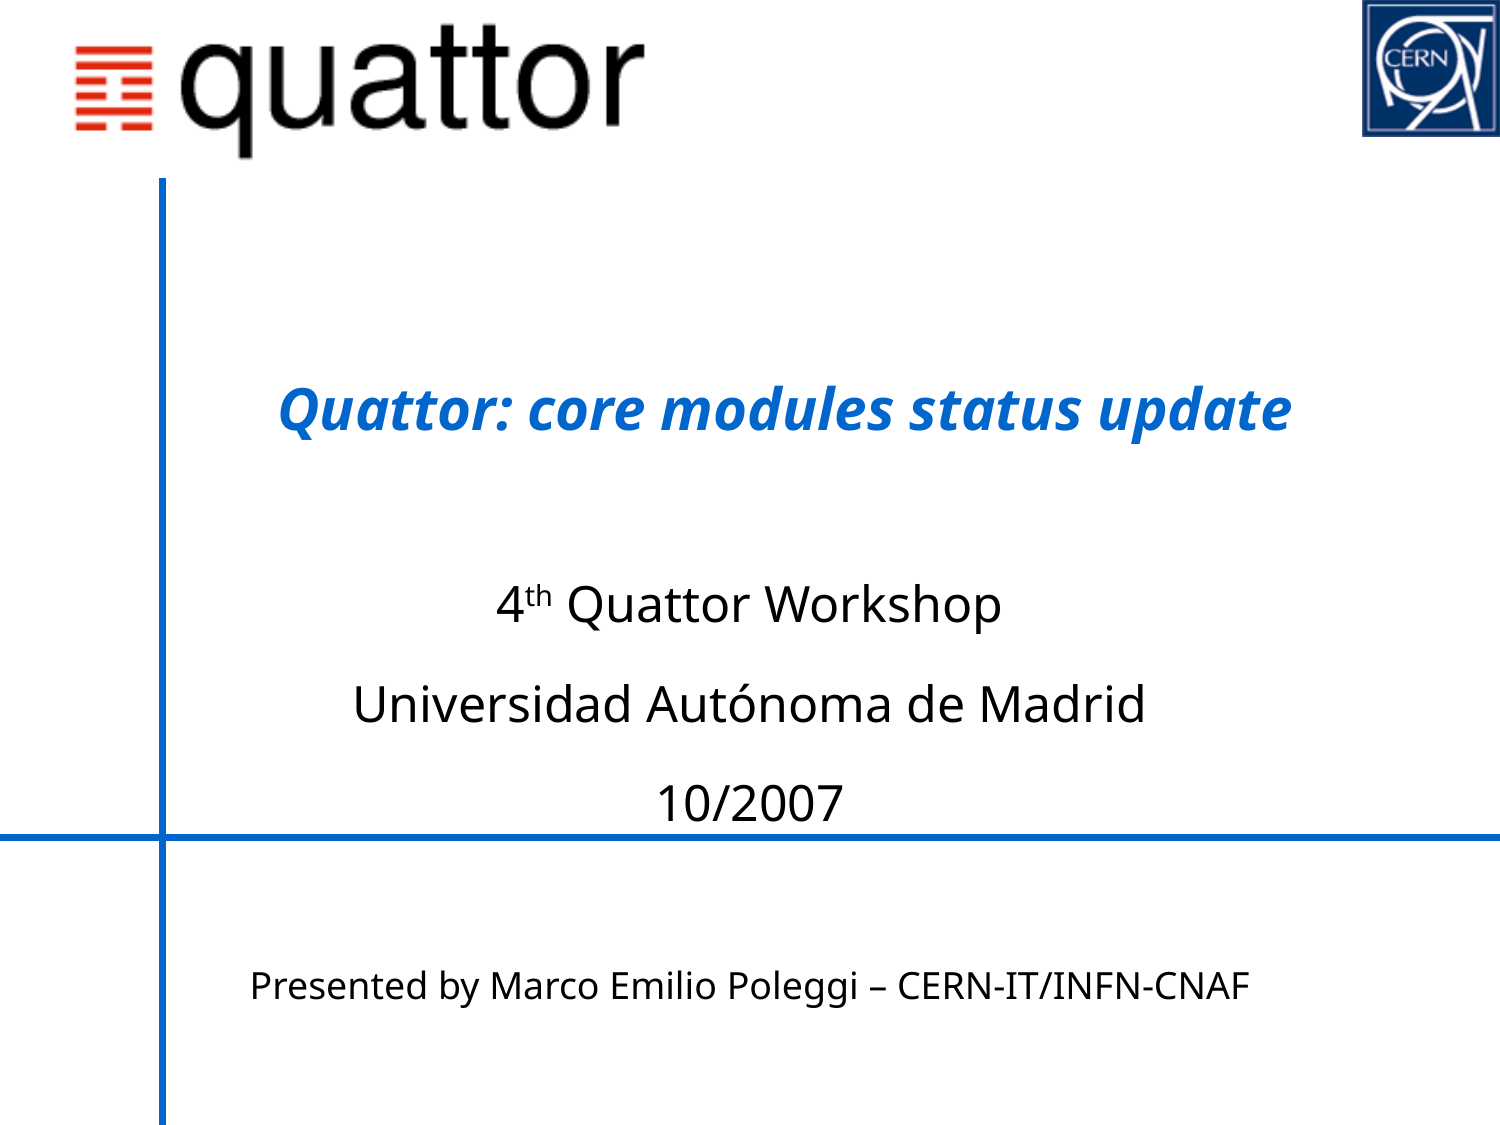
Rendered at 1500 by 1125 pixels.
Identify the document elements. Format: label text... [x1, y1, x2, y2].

subtitle 4th Quattor Workshop Universidad Autónoma de Madrid 10/2007 Presented by Marco Emilio Poleggi – CERN-IT/INFN-CNAF [150, 462, 1351, 976]
picture [1362, 0, 1500, 137]
picture [50, 0, 677, 178]
title Quattor: core modules status update [262, 372, 1316, 455]
